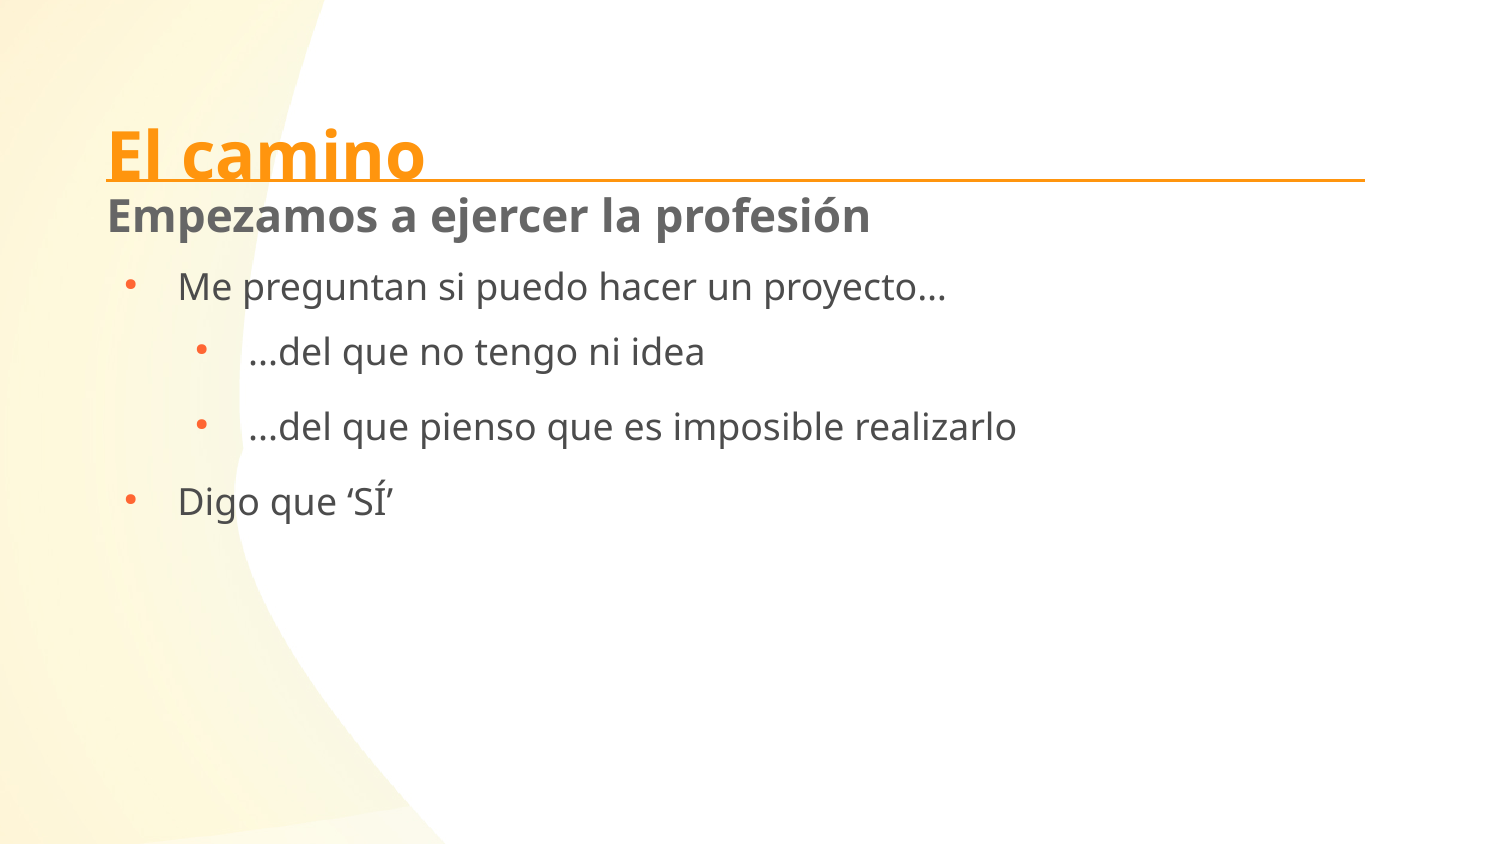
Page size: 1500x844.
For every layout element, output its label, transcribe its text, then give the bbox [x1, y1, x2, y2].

picture [0, 0, 1500, 844]
text_box Empezamos a ejercer la profesión [106, 183, 1205, 247]
list Me preguntan si puedo hacer un proyecto… ...del que no tengo ni idea ...del que pienso que es imposible realizarlo Digo que ‘SÍ’ [106, 194, 1366, 766]
title El camino [106, 115, 1457, 193]
